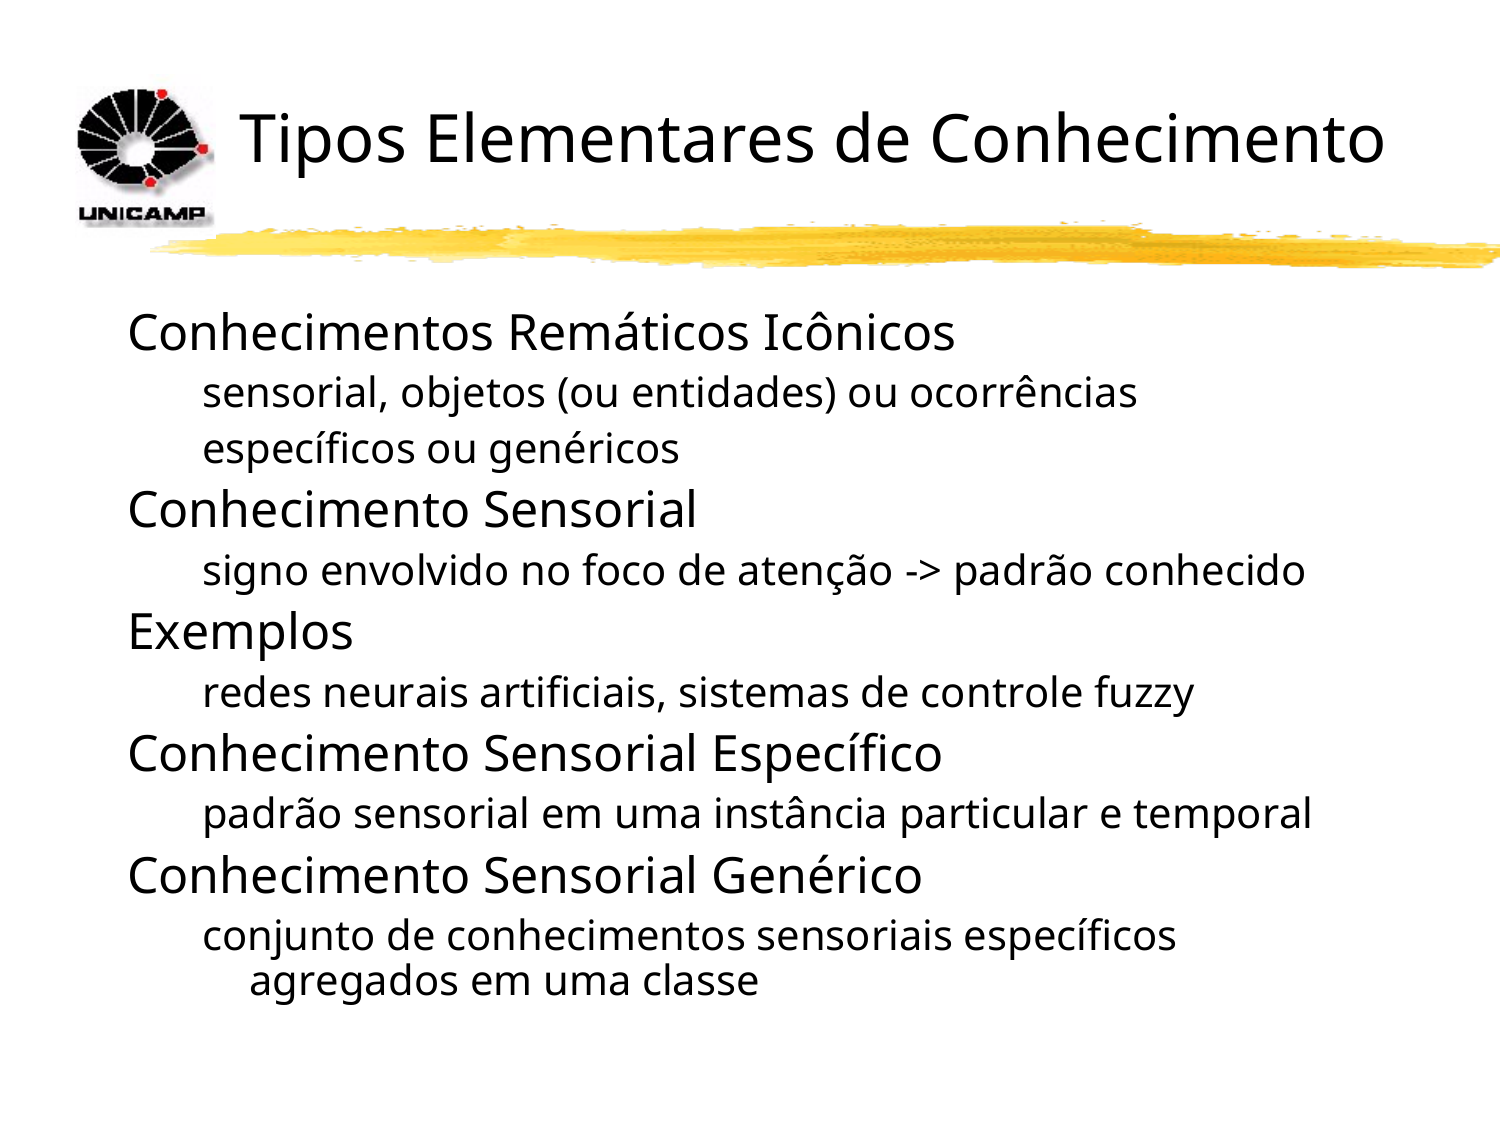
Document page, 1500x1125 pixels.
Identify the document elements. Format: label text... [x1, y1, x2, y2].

text_box Conhecimentos Remáticos Icônicos sensorial, objetos (ou entidades) ou ocorrências específicos ou genéricos Conhecimento Sensorial signo envolvido no foco de atenção -> padrão conhecido Exemplos redes neurais artificiais, sistemas de controle fuzzy Conhecimento Sensorial Específico padrão sensorial em uma instância particular e temporal Conhecimento Sensorial Genérico conjunto de conhecimentos sensoriais específicos agregados em uma classe [112, 299, 1388, 1041]
picture [75, 74, 1500, 279]
text_box Tipos Elementares de Conhecimento [224, 89, 1500, 193]
